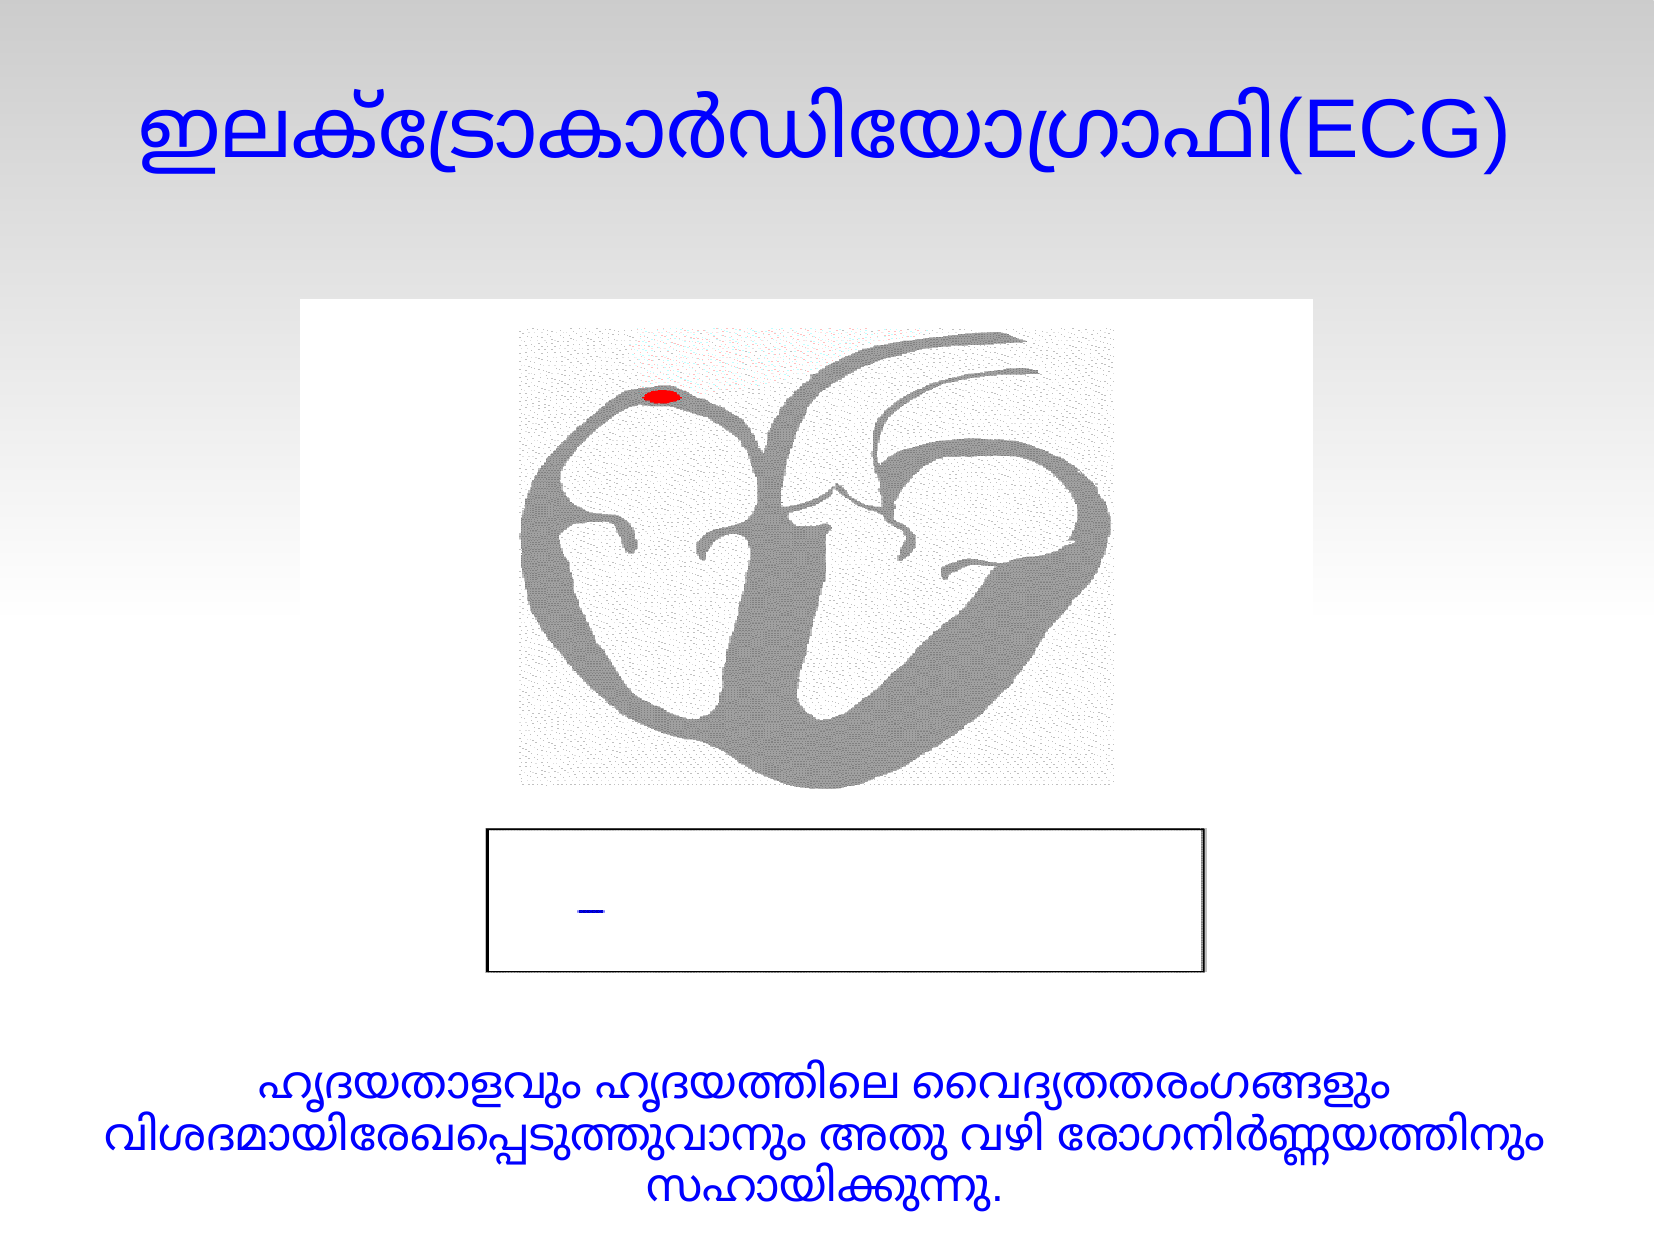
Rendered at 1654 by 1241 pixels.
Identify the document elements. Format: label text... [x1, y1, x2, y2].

picture [300, 299, 1313, 1013]
text_box ഇലക്ട്രോകാര്‍ഡിയോഗ്രാഫി(ECG) [75, 75, 1576, 183]
text_box ഹൃദയതാളവും ഹൃദയത്തിലെ വൈദ്യതതരംഗങ്ങളും വിശദമായിരേഖപ്പെടുത്തുവാനും അതു വഴി രോഗനിര്‍ണ്ണയത്തിനും സഹായിക്കുന്നു. [75, 1050, 1576, 1168]
